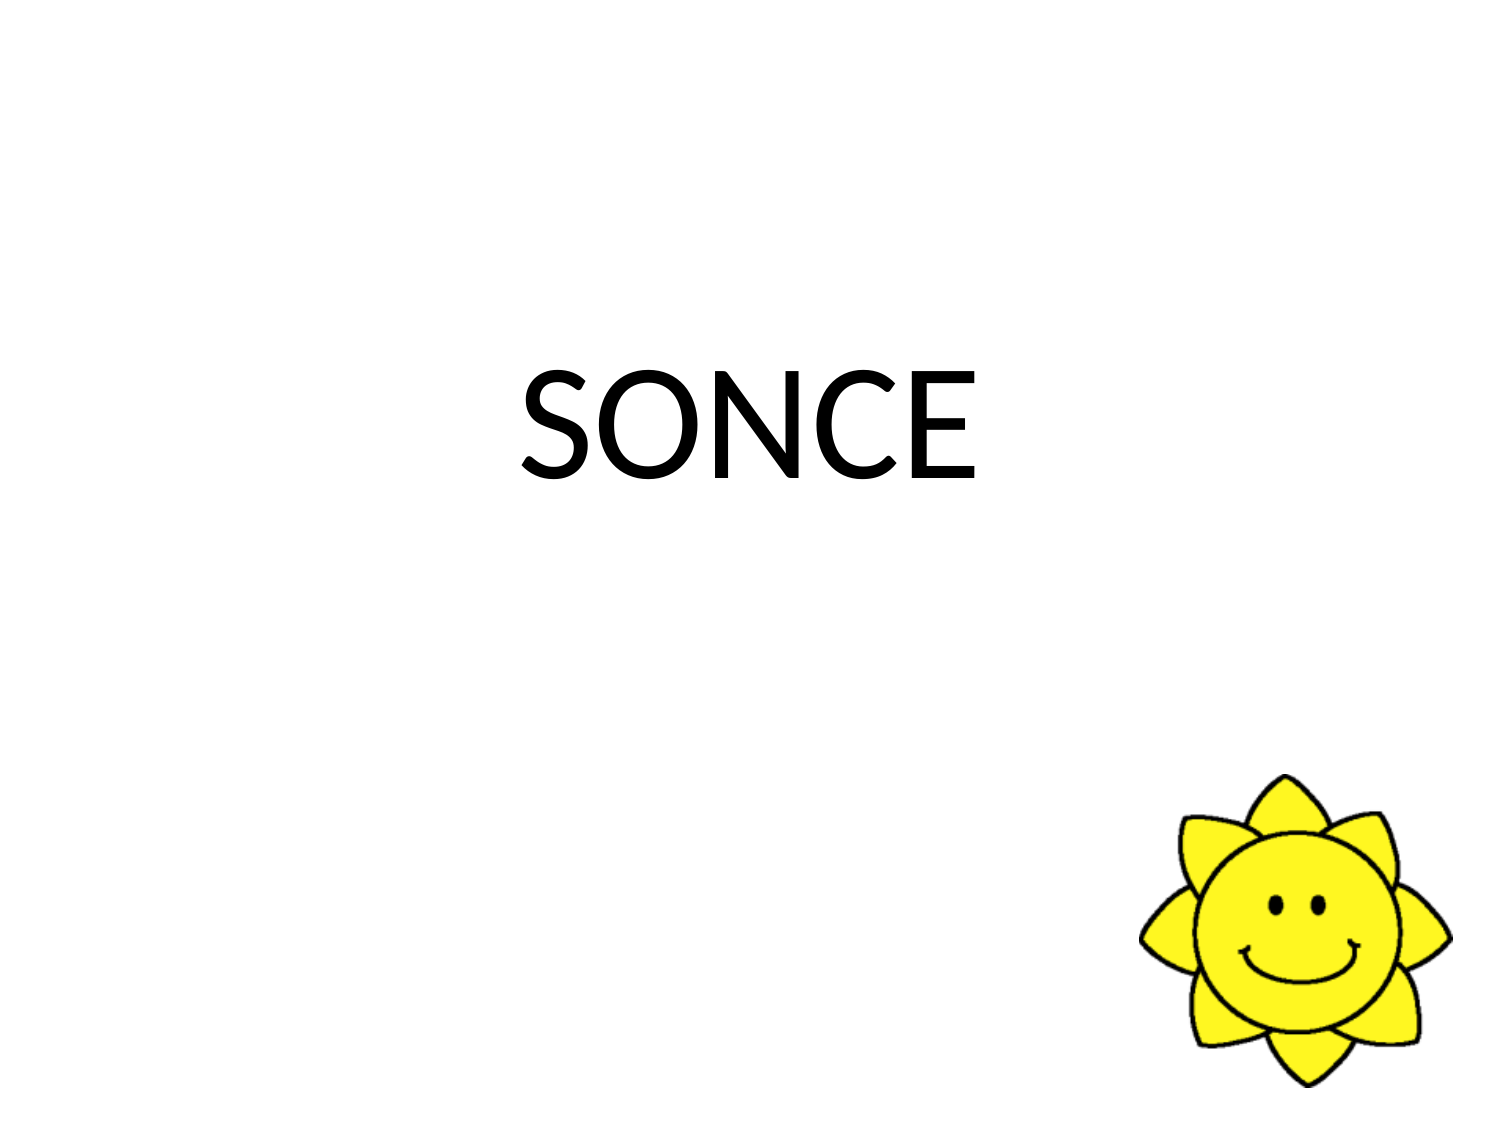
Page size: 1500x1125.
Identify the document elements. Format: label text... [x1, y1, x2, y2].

title SONCE [112, 290, 1388, 532]
picture [1139, 774, 1453, 1088]
